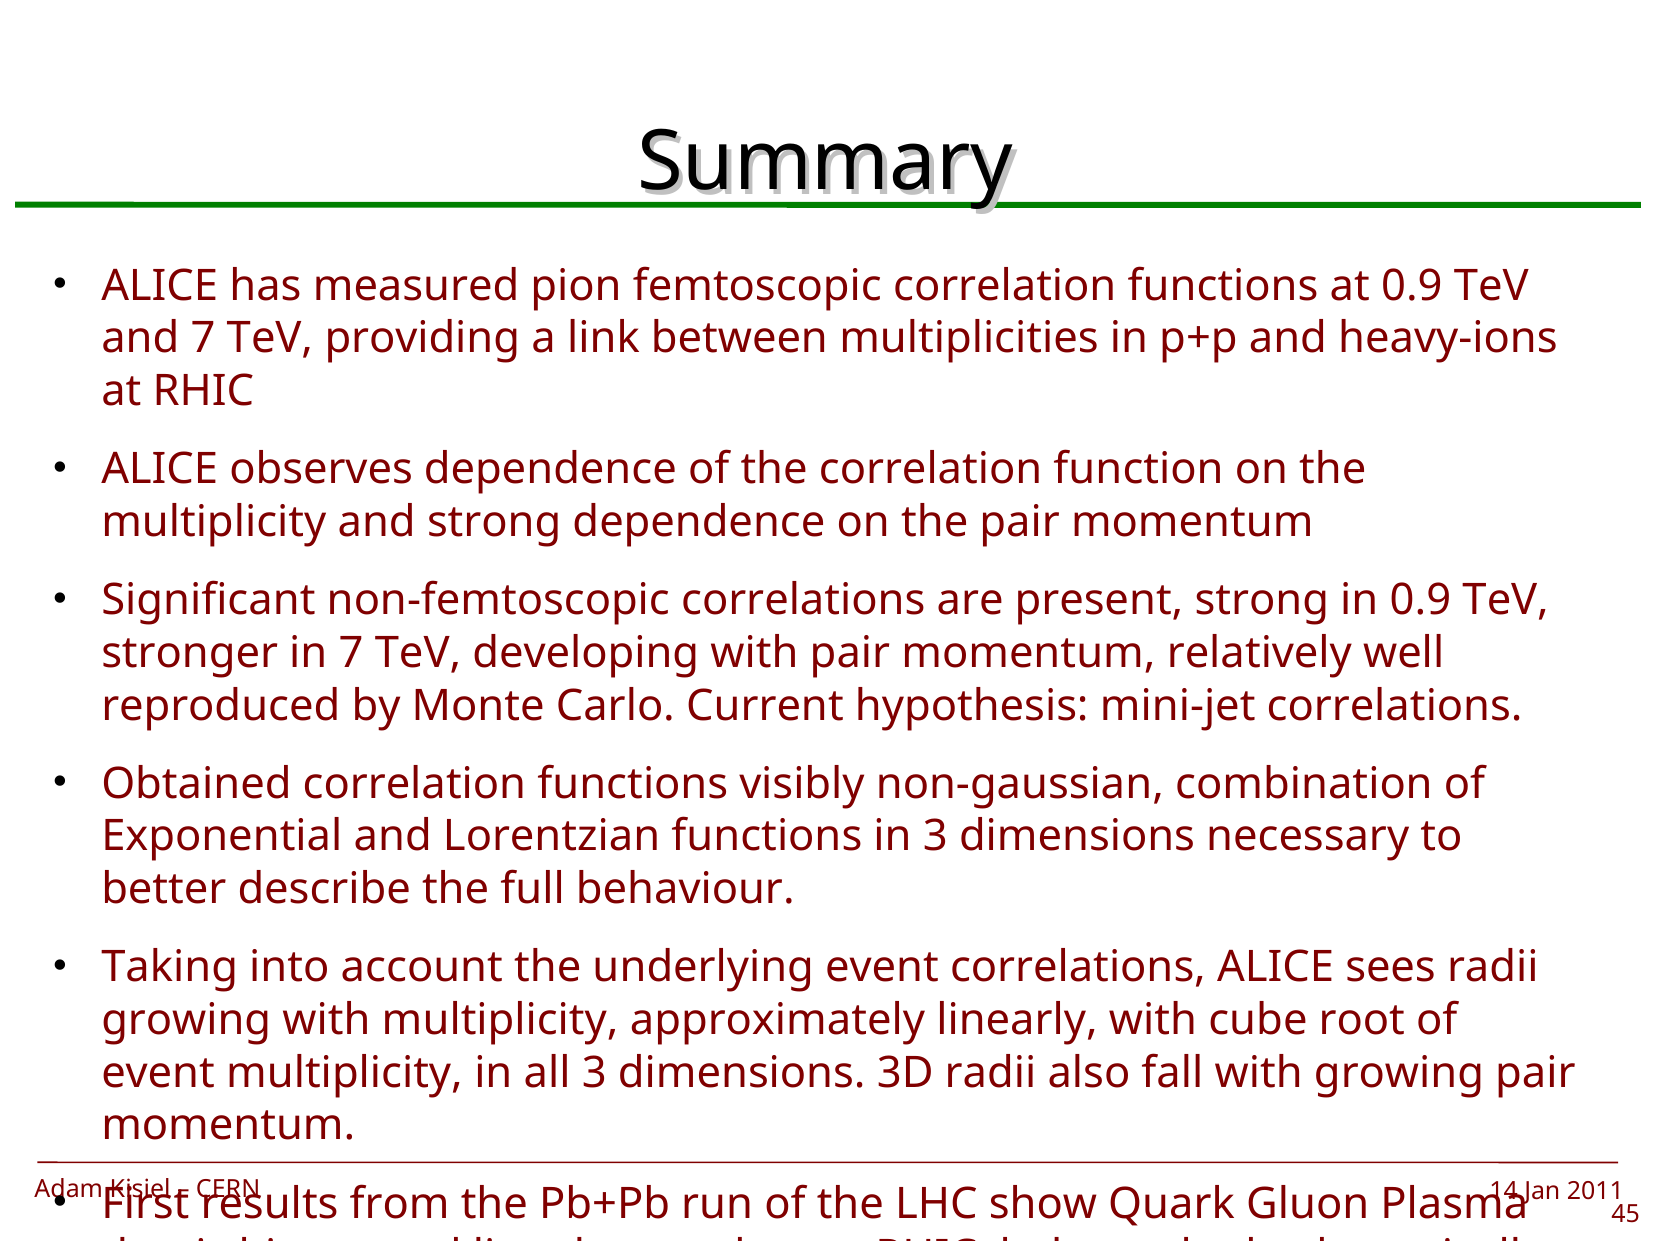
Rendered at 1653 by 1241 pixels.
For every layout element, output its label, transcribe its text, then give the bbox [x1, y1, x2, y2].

title Summary [119, 60, 1531, 253]
list ALICE has measured pion femtoscopic correlation functions at 0.9 TeV and 7 TeV, providing a link between multiplicities in p+p and heavy-ions at RHIC ALICE observes dependence of the correlation function on the multiplicity and strong dependence on the pair momentum Significant non-femtoscopic correlations are present, strong in 0.9 TeV, stronger in 7 TeV, developing with pair momentum, relatively well reproduced by Monte Carlo. Current hypothesis: mini-jet correlations. Obtained correlation functions visibly non-gaussian, combination of Exponential and Lorentzian functions in 3 dimensions necessary to better describe the full behaviour. Taking into account the underlying event correlations, ALICE sees radii growing with multiplicity, approximately linearly, with cube root of event multiplicity, in all 3 dimensions. 3D radii also fall with growing pair momentum. First results from the Pb+Pb run of the LHC show Quark Gluon Plasma that is bigger and lives longer than at RHIC, behaves hydrodynamically. [52, 256, 1583, 1241]
